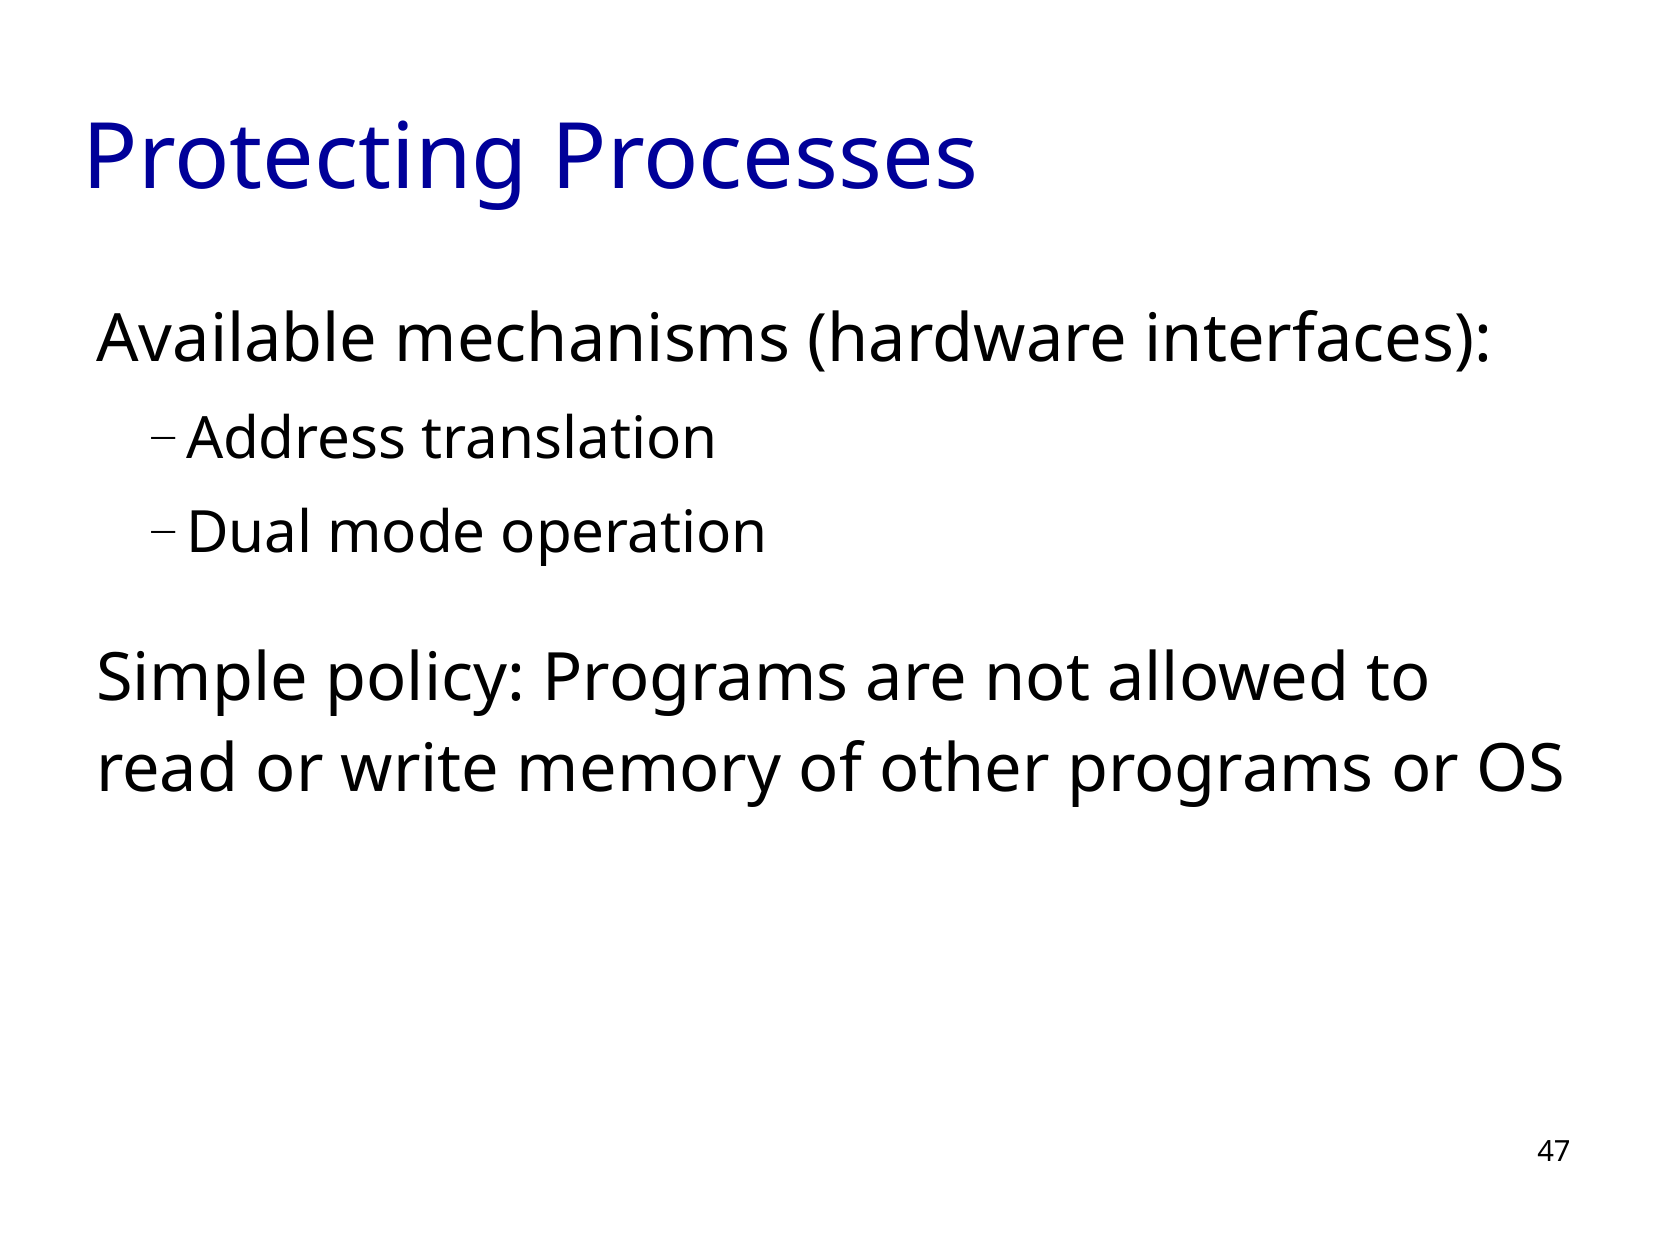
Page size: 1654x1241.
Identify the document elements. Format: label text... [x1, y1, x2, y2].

title Protecting Processes [82, 49, 1571, 257]
list Available mechanisms (hardware interfaces): Address translation Dual mode operation Simple policy: Programs are not allowed to read or write memory of other programs or OS [60, 290, 1571, 1096]
